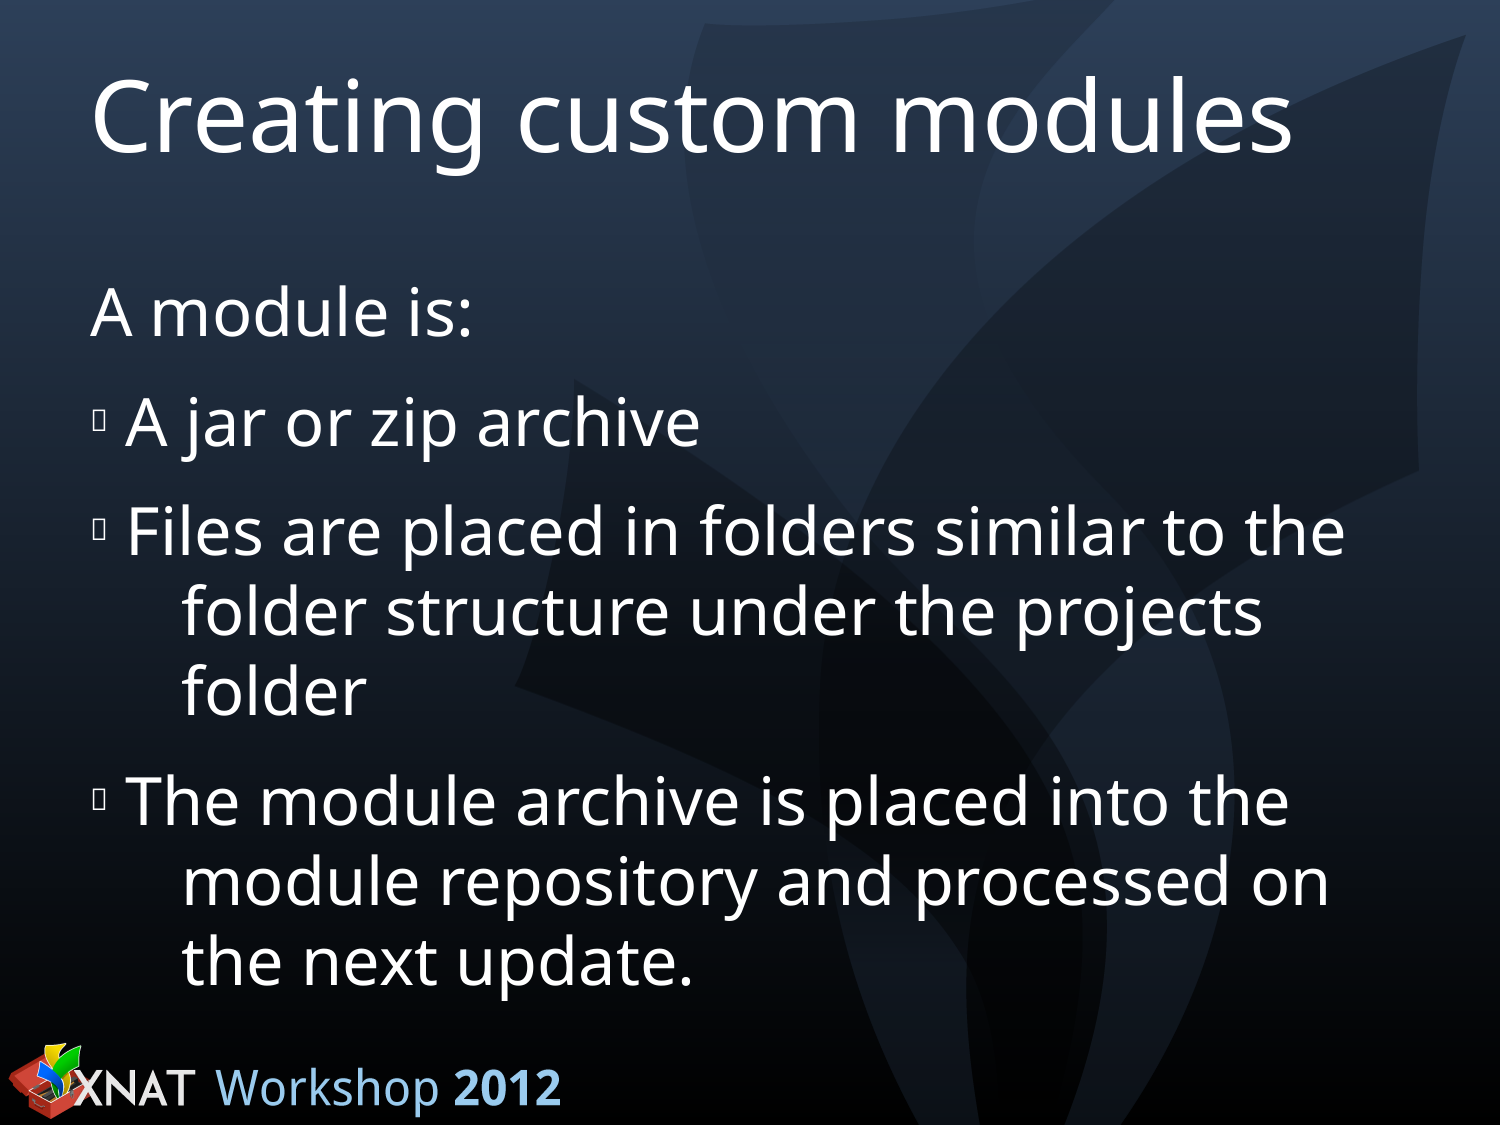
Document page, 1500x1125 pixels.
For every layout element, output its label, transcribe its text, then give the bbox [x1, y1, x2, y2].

picture [0, 0, 1500, 1125]
title Creating custom modules [75, 45, 1425, 188]
text_box A module is: A jar or zip archive Files are placed in folders similar to the folder structure under the projects folder The module archive is placed into the module repository and processed on the next update. [74, 262, 1425, 1005]
